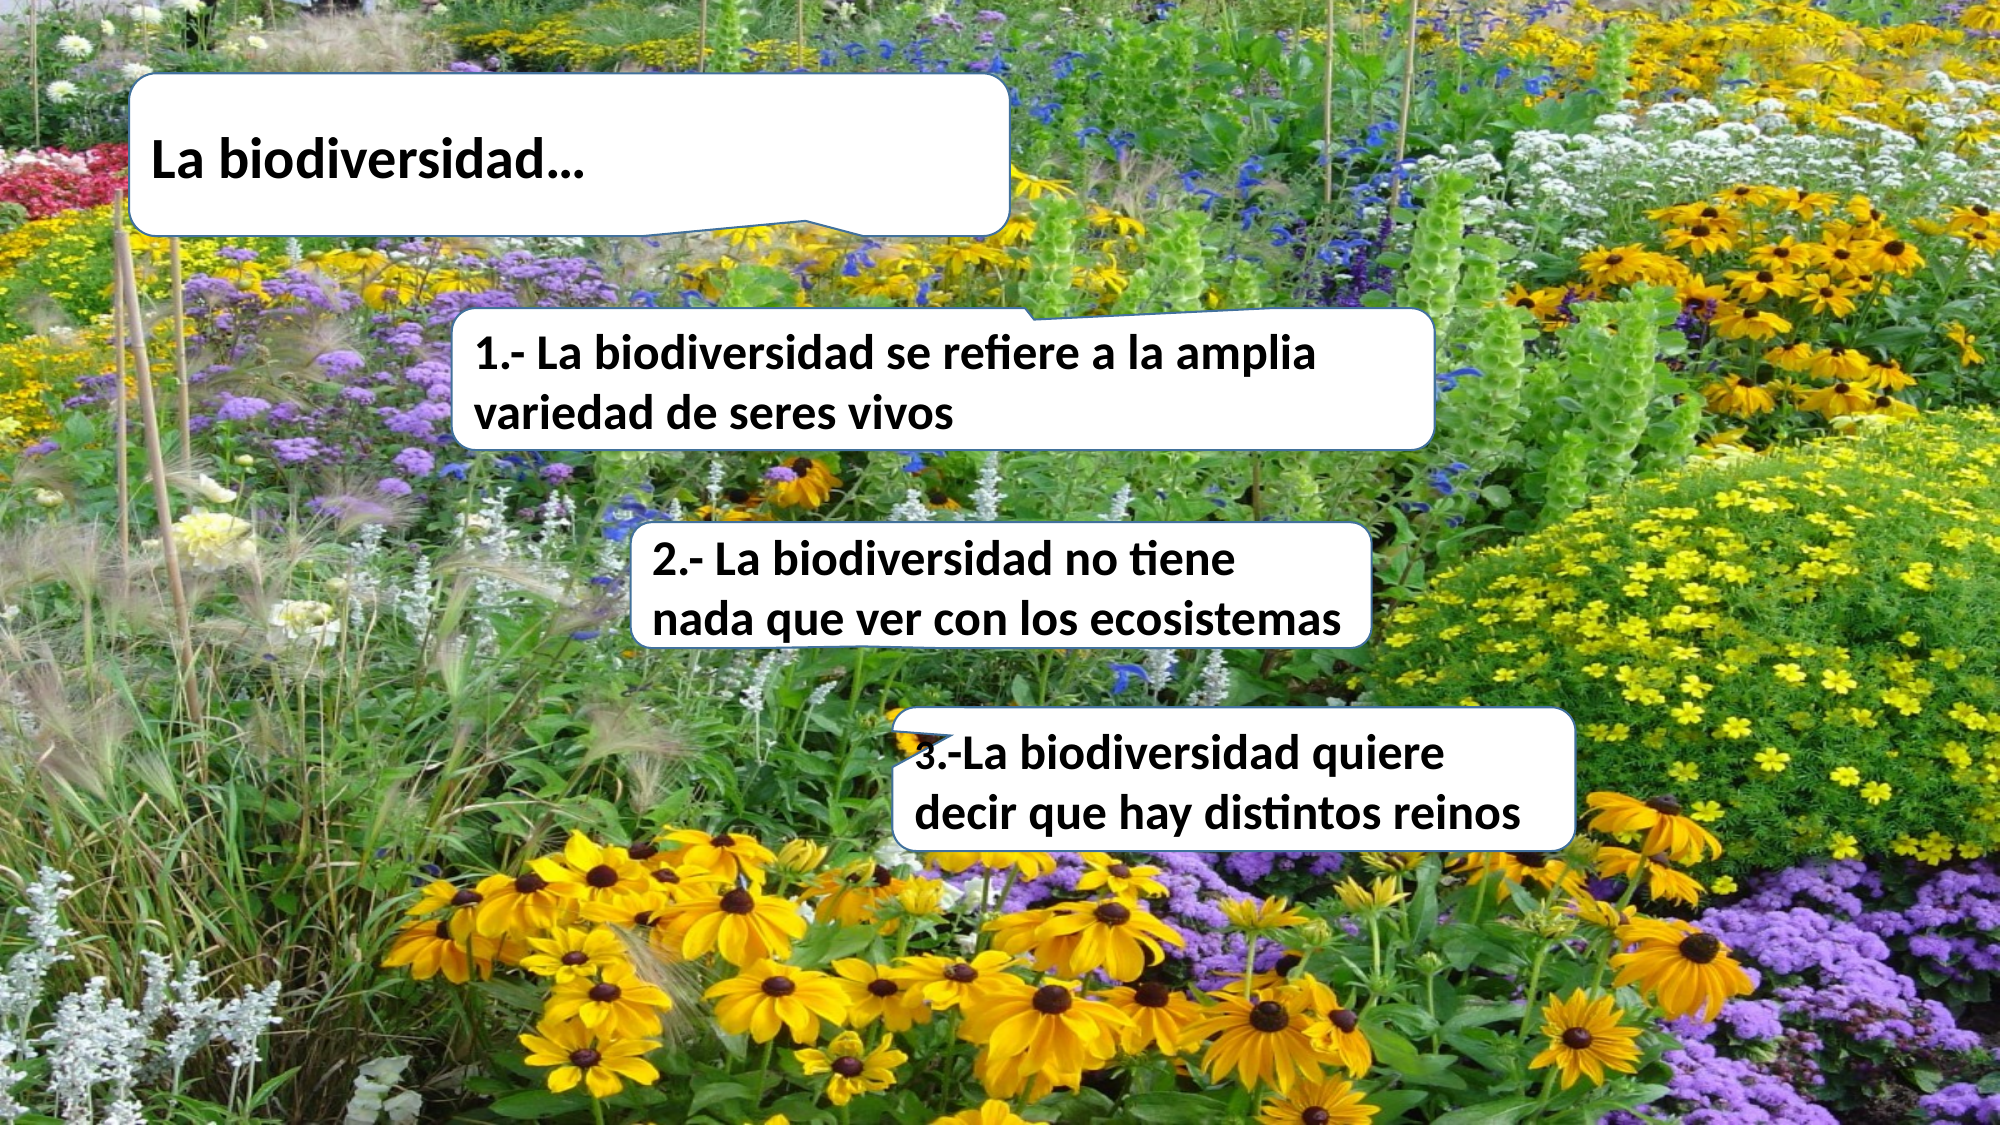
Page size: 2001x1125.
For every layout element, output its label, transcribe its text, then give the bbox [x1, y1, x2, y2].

text_box La biodiversidad… [128, 73, 1010, 237]
text_box 1.- La biodiversidad se refiere a la amplia variedad de seres vivos [451, 308, 1435, 451]
text_box 3.-La biodiversidad quiere decir que hay distintos reinos [892, 707, 1576, 852]
text_box 2.- La biodiversidad no tiene nada que ver con los ecosistemas [630, 522, 1372, 649]
picture [0, 0, 2000, 1125]
